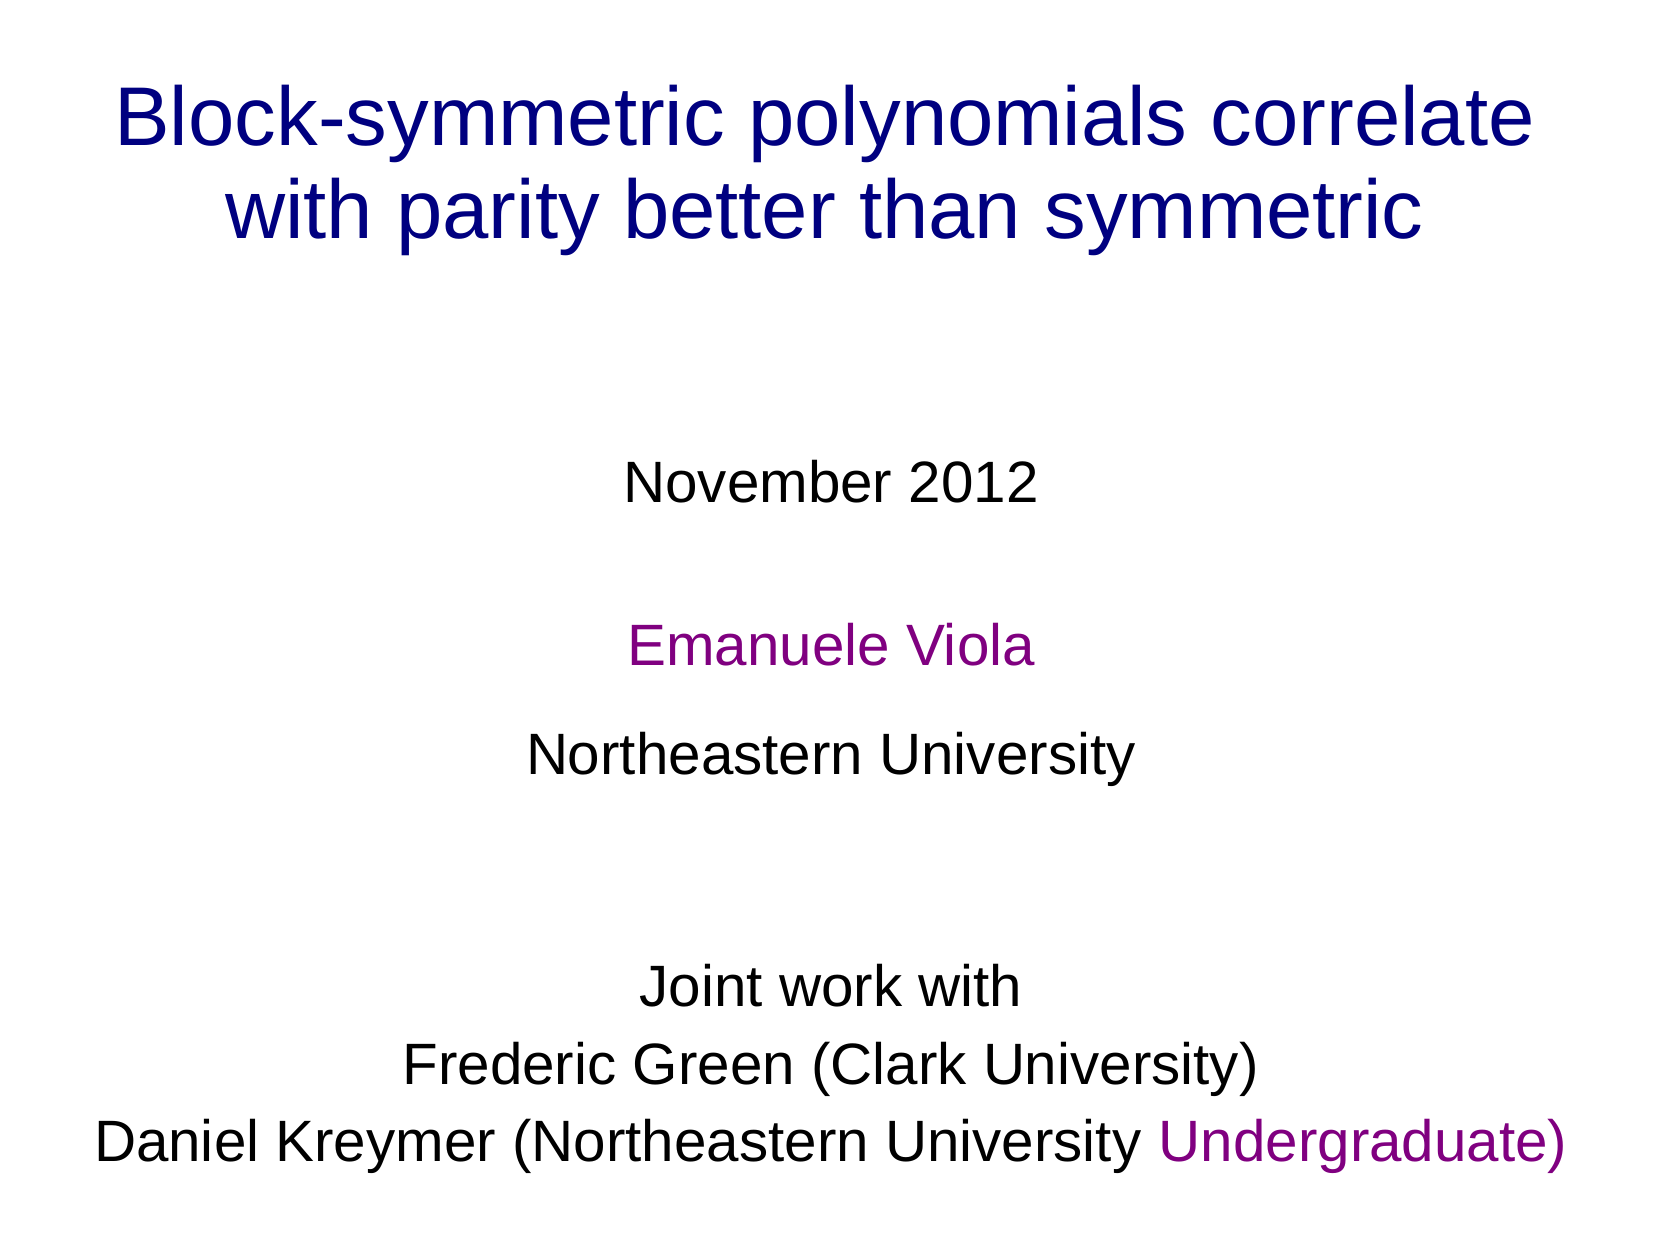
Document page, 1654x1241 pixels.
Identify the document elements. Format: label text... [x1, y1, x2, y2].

subtitle November 2012 Emanuele Viola Northeastern University Joint work with Frederic Green (Clark University) Daniel Kreymer (Northeastern University Undergraduate) [37, 360, 1626, 1241]
title Block-symmetric polynomials correlate with parity better than symmetric [37, 60, 1613, 360]
